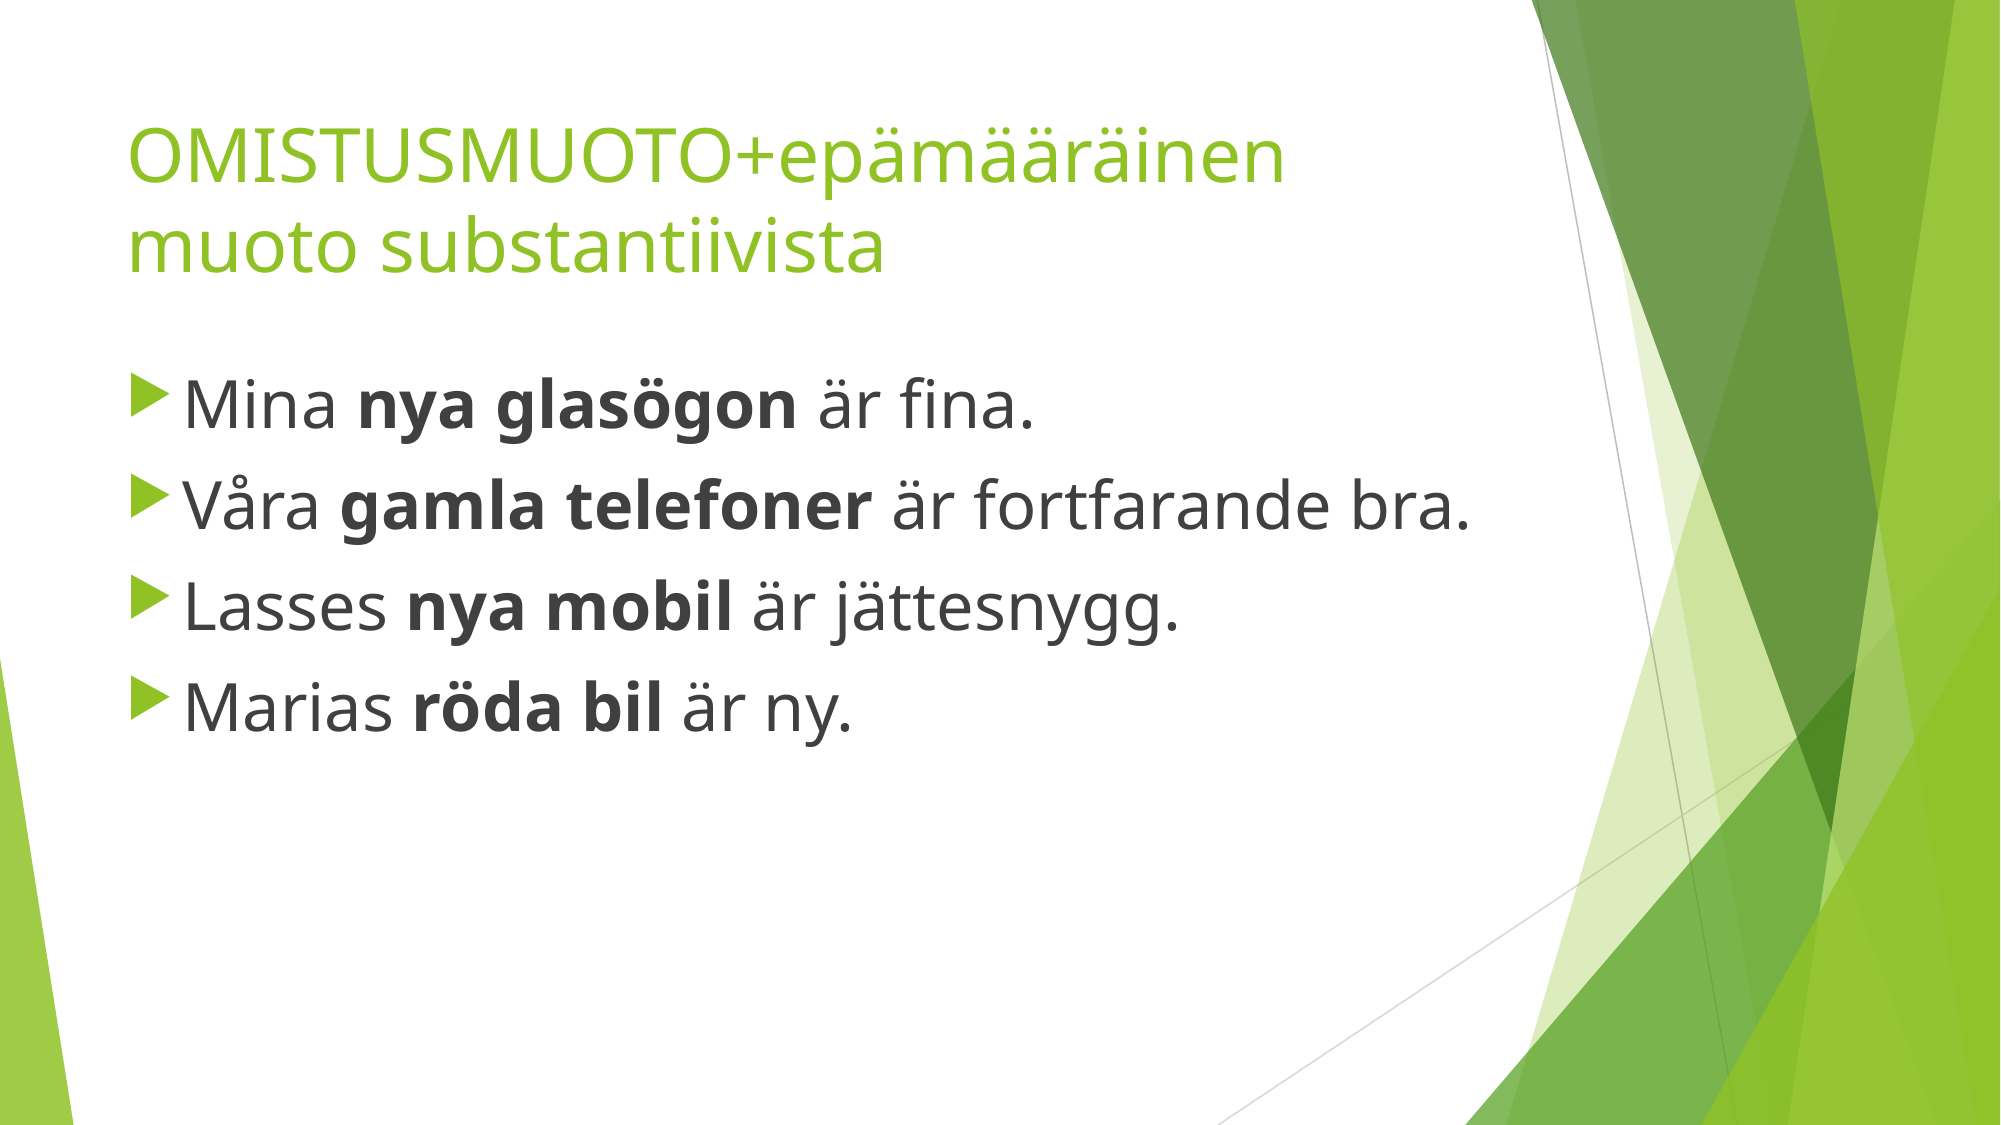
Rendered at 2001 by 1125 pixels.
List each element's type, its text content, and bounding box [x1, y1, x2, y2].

title OMISTUSMUOTO+epämääräinen muoto substantiivista [111, 99, 1522, 317]
list Mina nya glasögon är fina. Våra gamla telefoner är fortfarande bra. Lasses nya mobil är jättesnygg. Marias röda bil är ny. [111, 354, 1522, 992]
